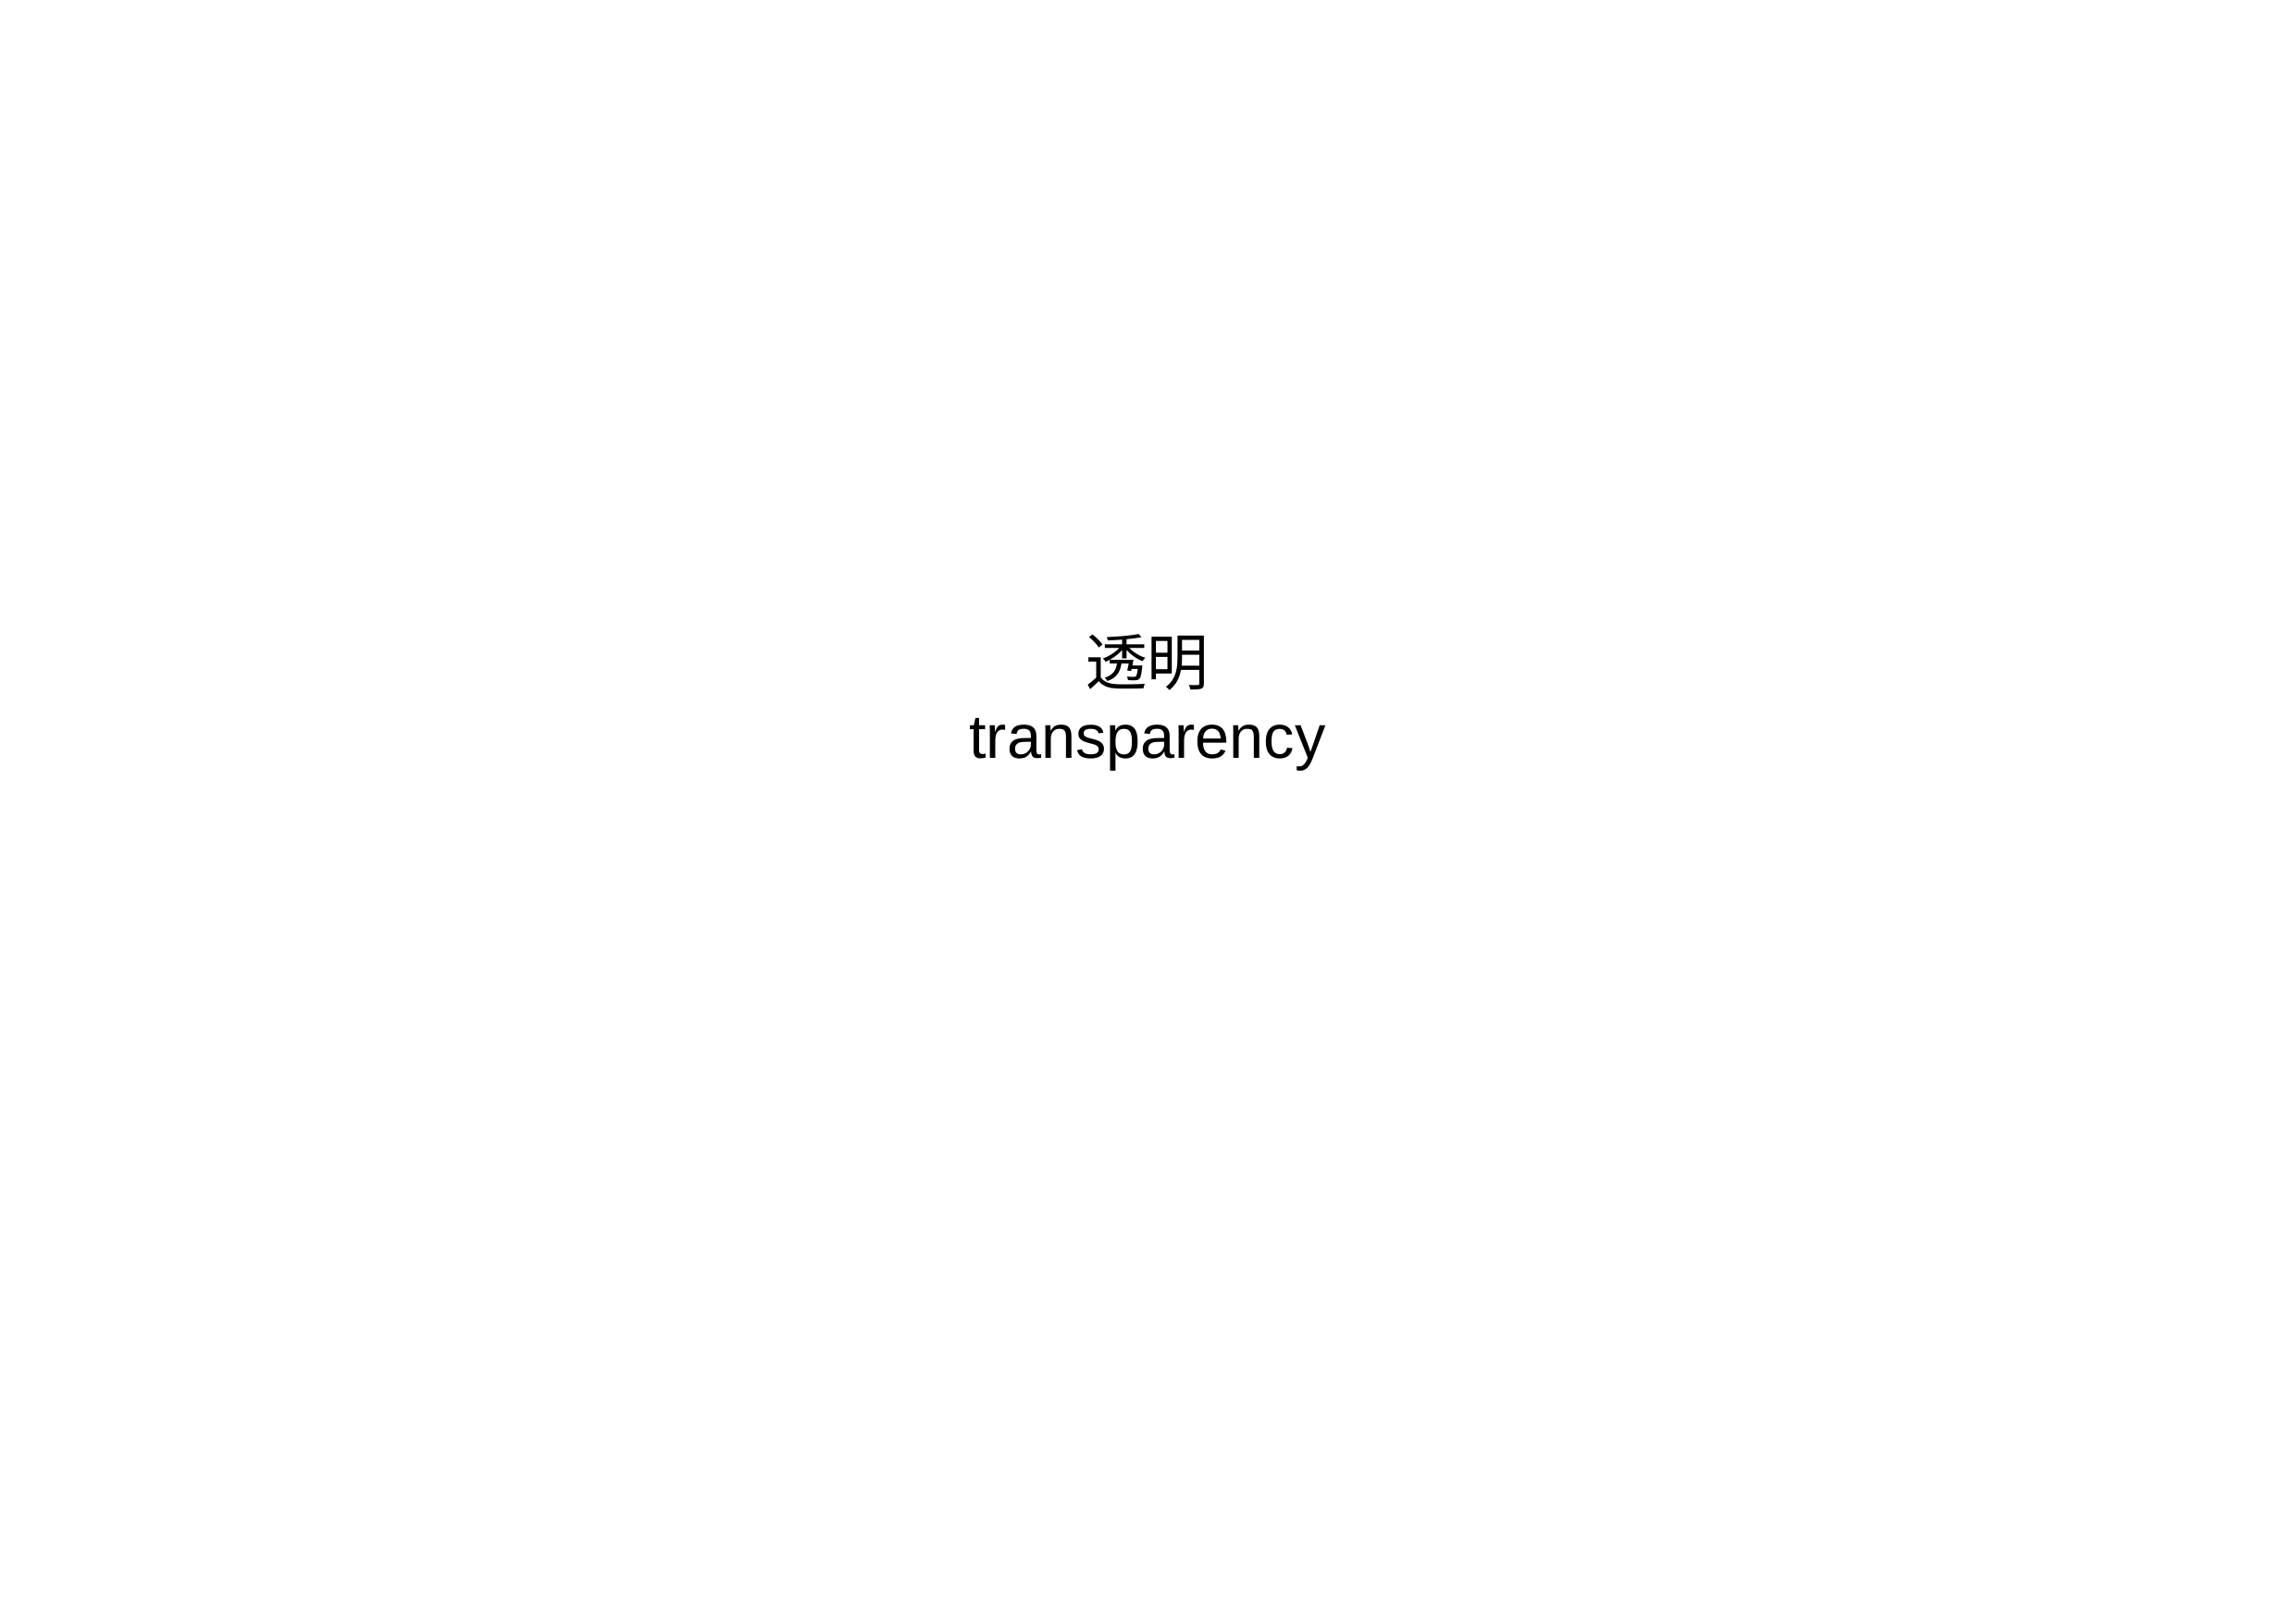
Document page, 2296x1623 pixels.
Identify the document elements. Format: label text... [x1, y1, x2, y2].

subtitle 透明 transparency [115, 64, 2181, 1321]
